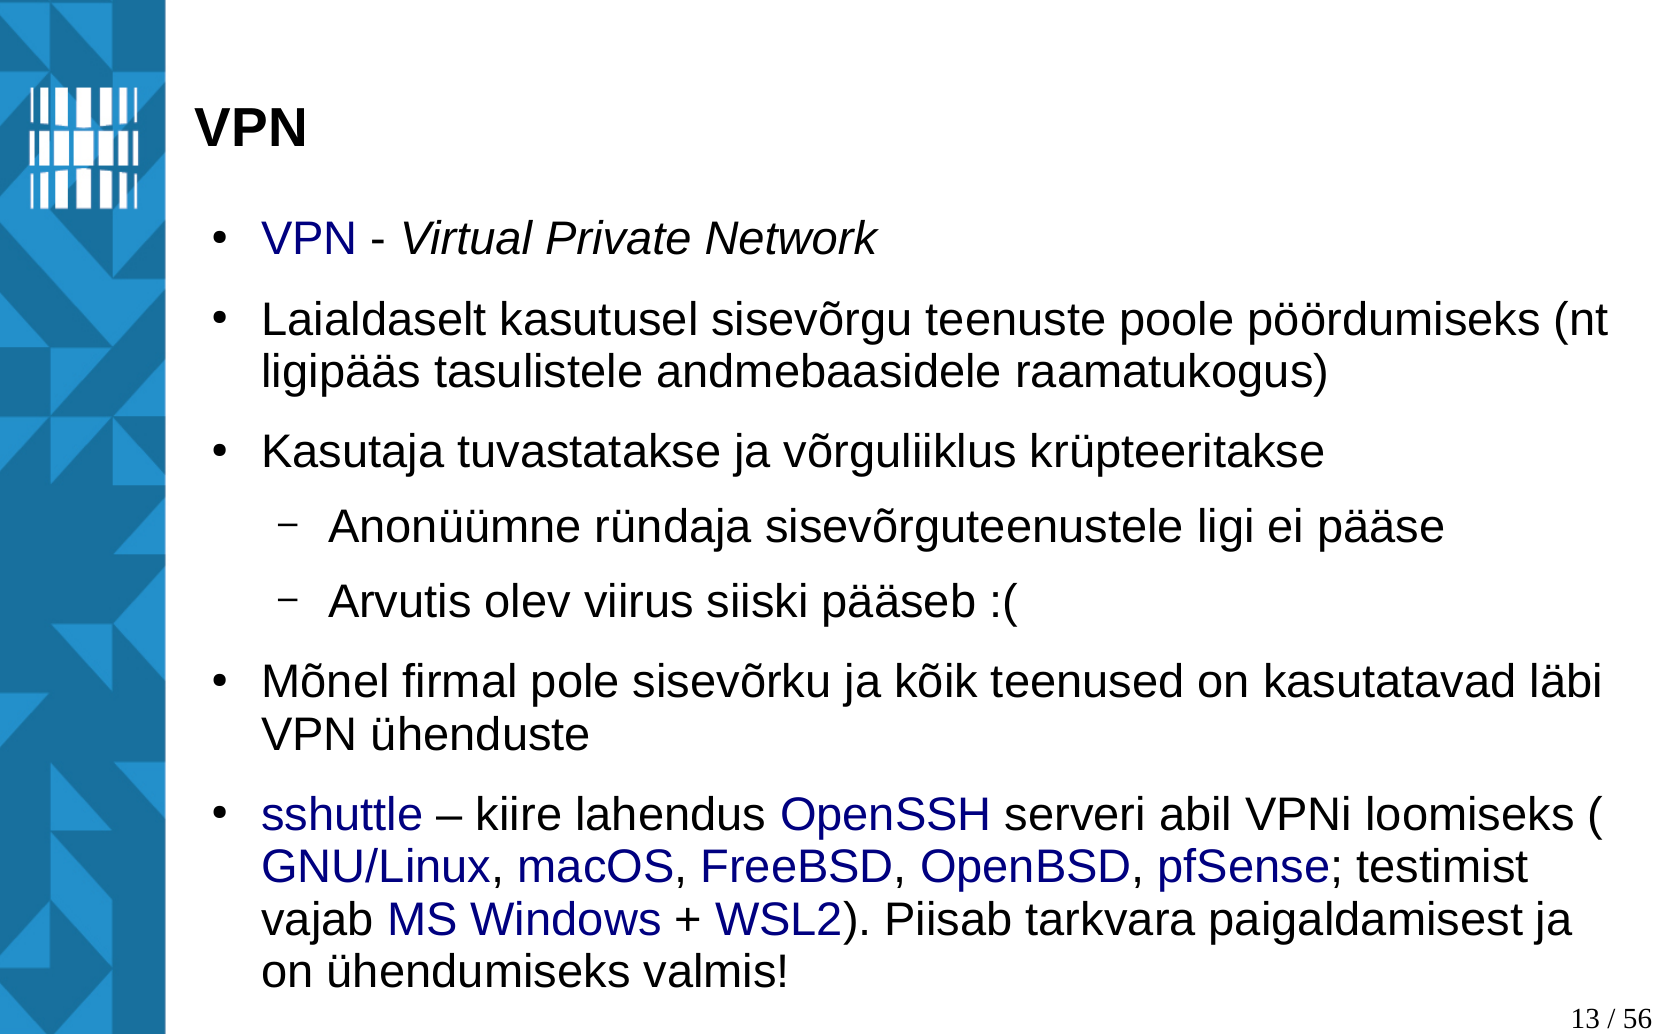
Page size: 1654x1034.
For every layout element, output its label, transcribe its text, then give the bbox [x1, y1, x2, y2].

title VPN [194, 41, 1595, 212]
list VPN - Virtual Private Network Laialdaselt kasutusel sisevõrgu teenuste poole pöördumiseks (nt ligipääs tasulistele andmebaasidele raamatukogus) Kasutaja tuvastatakse ja võrguliiklus krüpteeritakse Anonüümne ründaja sisevõrguteenustele ligi ei pääse Arvutis olev viirus siiski pääseb :( Mõnel firmal pole sisevõrku ja kõik teenused on kasutatavad läbi VPN ühenduste sshuttle – kiire lahendus OpenSSH serveri abil VPNi loomiseks (GNU/Linux, macOS, FreeBSD, OpenBSD, pfSense; testimist vajab MS Windows + WSL2). Piisab tarkvara paigaldamisest ja on ühendumiseks valmis! [194, 212, 1625, 1004]
